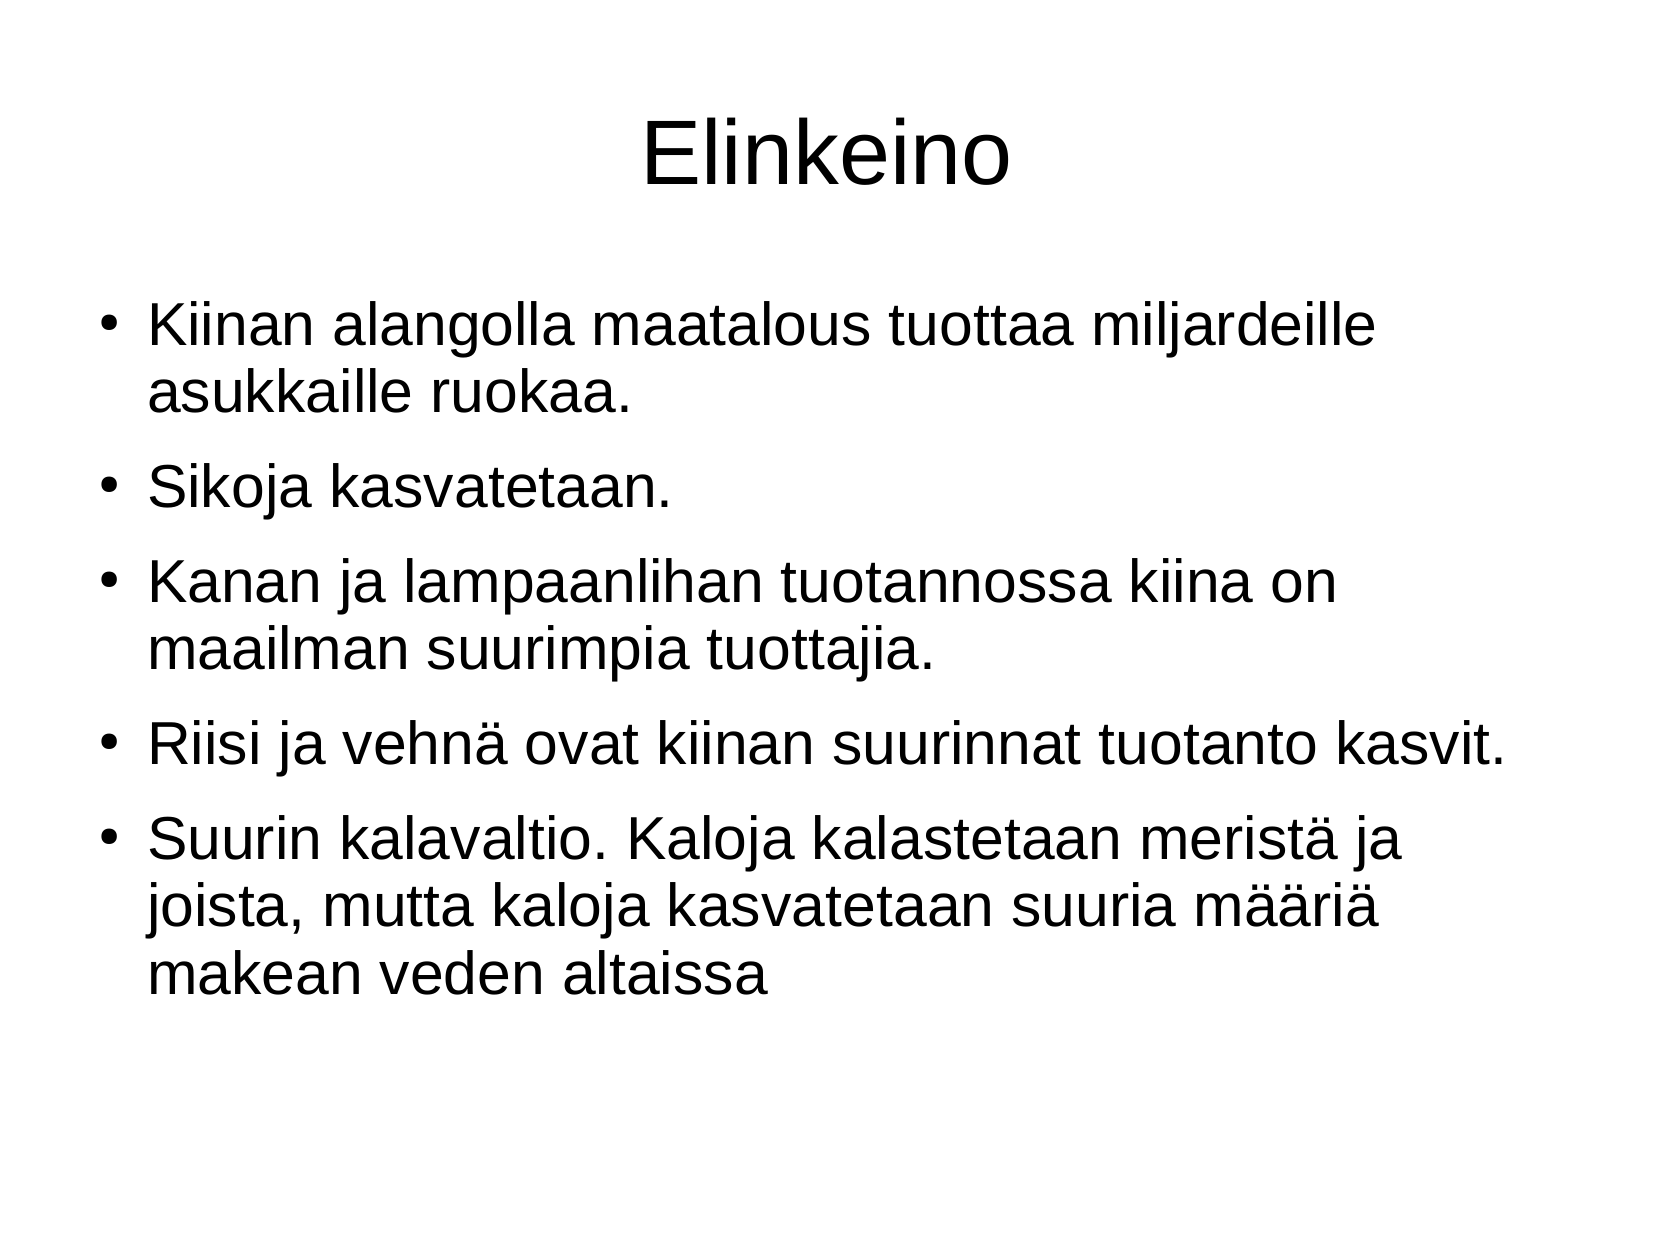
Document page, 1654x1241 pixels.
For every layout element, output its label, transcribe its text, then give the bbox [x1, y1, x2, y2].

list Kiinan alangolla maatalous tuottaa miljardeille asukkaille ruokaa. Sikoja kasvatetaan. Kanan ja lampaanlihan tuotannossa kiina on maailman suurimpia tuottajia. Riisi ja vehnä ovat kiinan suurinnat tuotanto kasvit. Suurin kalavaltio. Kaloja kalastetaan meristä ja joista, mutta kaloja kasvatetaan suuria määriä makean veden altaissa [82, 290, 1571, 1010]
title Elinkeino [82, 49, 1571, 257]
